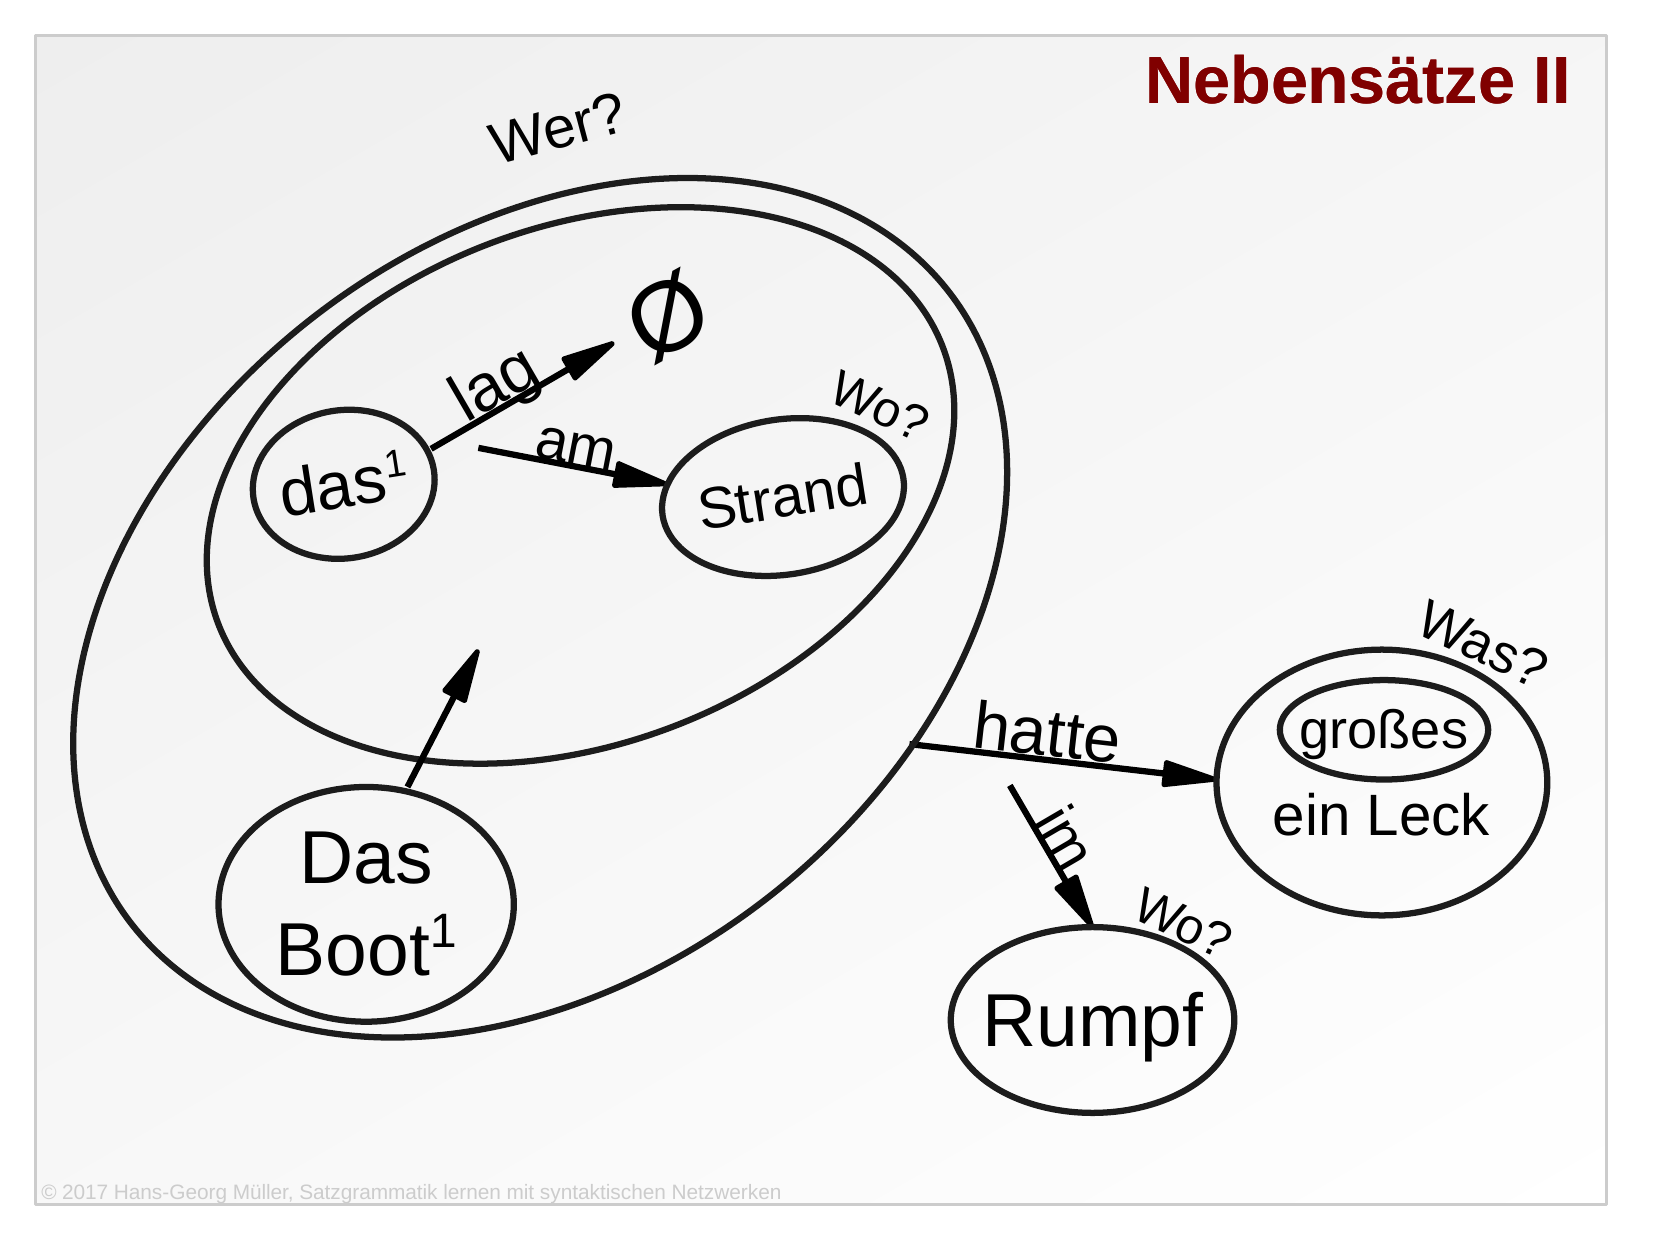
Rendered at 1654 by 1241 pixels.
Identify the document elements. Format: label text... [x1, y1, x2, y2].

text_box das1 [252, 409, 435, 559]
text_box Wo? [1106, 863, 1260, 990]
text_box großes [1279, 680, 1489, 780]
text_box ein Leck [1216, 649, 1548, 916]
text_box Was? [1377, 574, 1591, 751]
title Nebensätze II [586, 182, 782, 193]
title Nebensätze II [82, 43, 1572, 193]
text_box Wo? [803, 346, 957, 473]
text_box Wer? [466, 65, 658, 193]
text_box Ø [590, 238, 749, 414]
text_box Rumpf [950, 927, 1235, 1113]
text_box Strand [662, 418, 904, 576]
text_box Das Boot1 [218, 786, 514, 1022]
